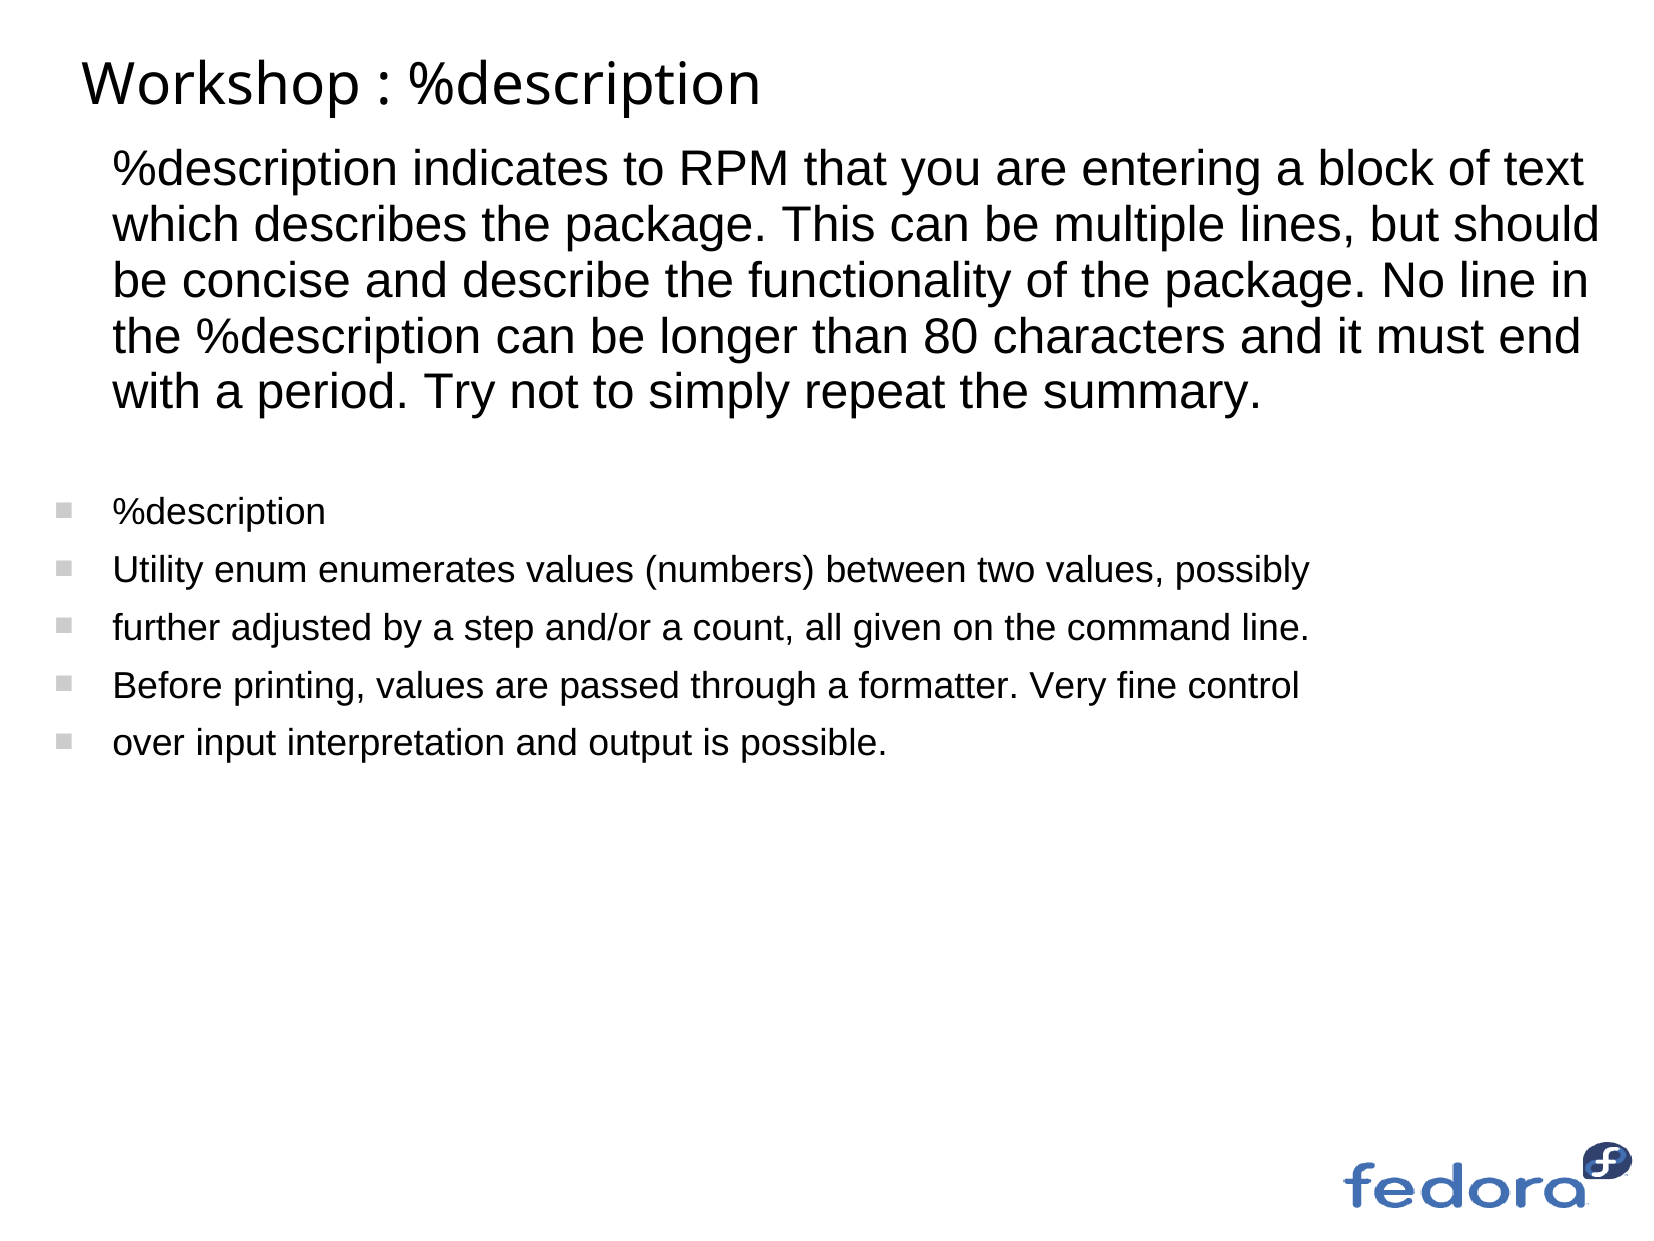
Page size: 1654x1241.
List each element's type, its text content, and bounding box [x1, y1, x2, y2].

list %description indicates to RPM that you are entering a block of text which describes the package. This can be multiple lines, but should be concise and describe the functionality of the package. No line in the %description can be longer than 80 characters and it must end with a period. Try not to simply repeat the summary. %description Utility enum enumerates values (numbers) between two values, possibly further adjusted by a step and/or a count, all given on the command line. Before printing, values are passed through a formatter. Very fine control over input interpretation and output is possible. [0, 140, 1625, 1049]
picture [1332, 1124, 1651, 1227]
title Workshop : %description [81, 23, 1513, 140]
